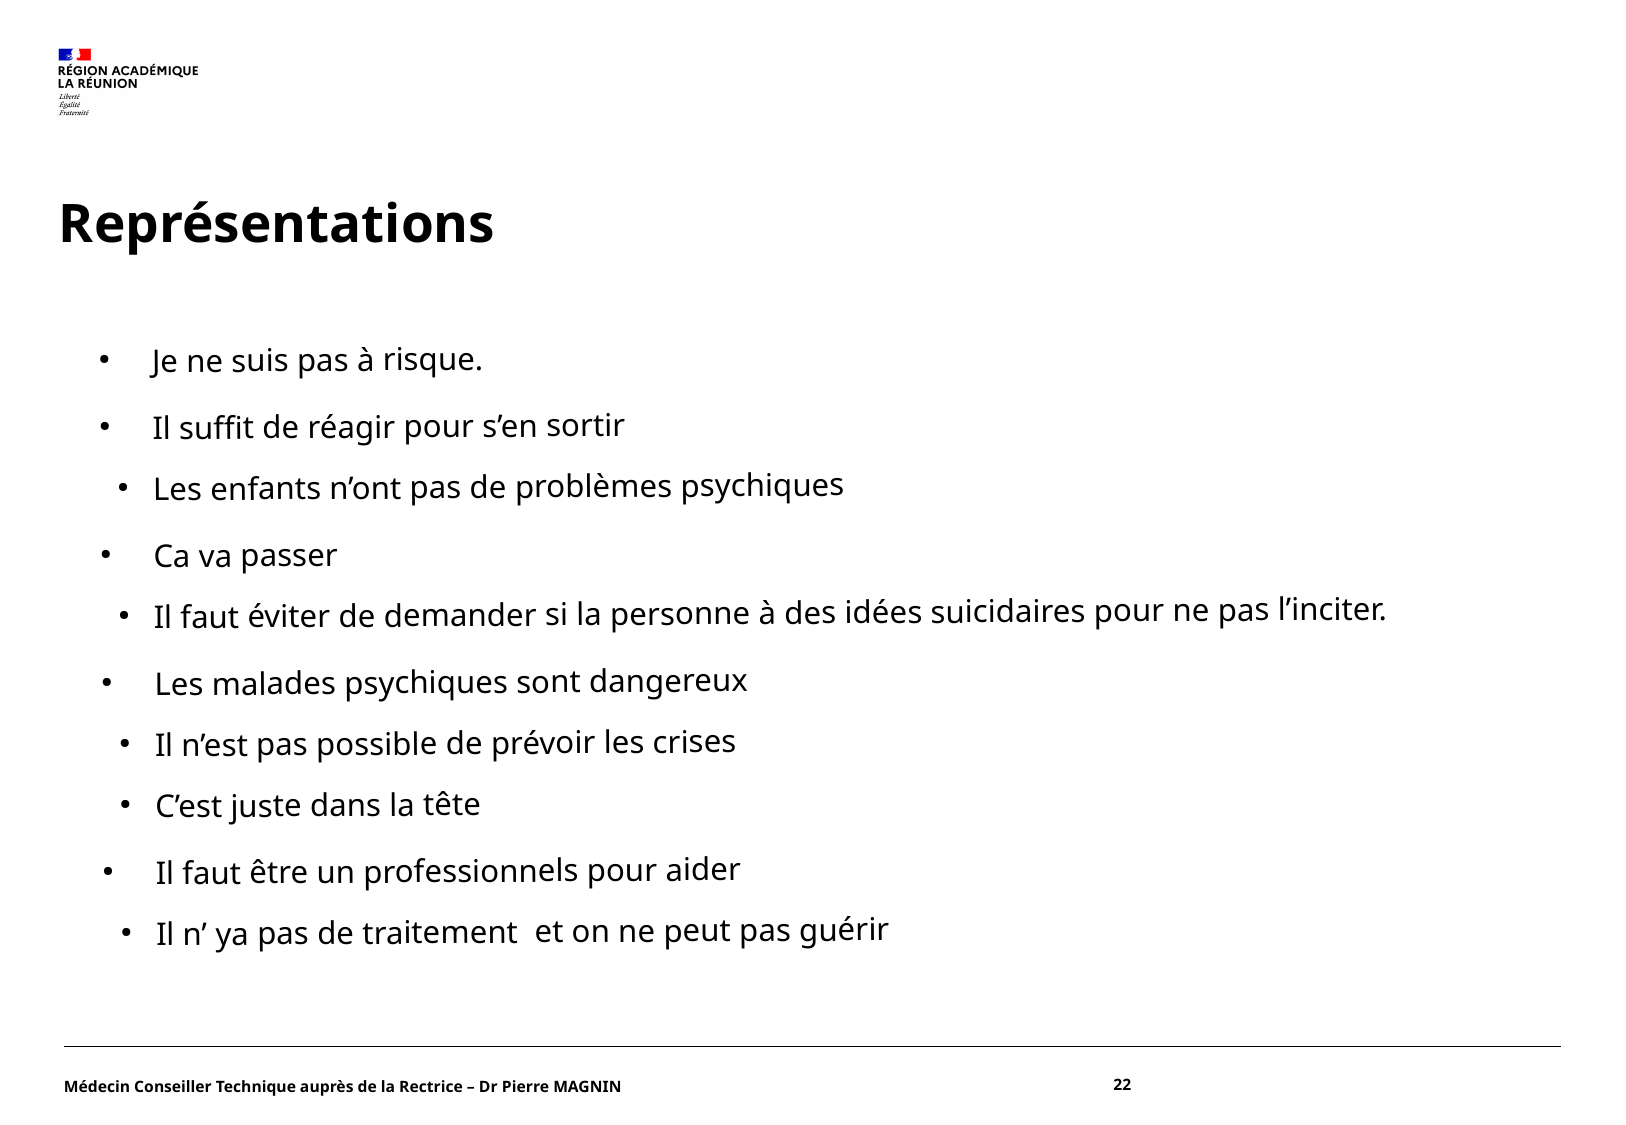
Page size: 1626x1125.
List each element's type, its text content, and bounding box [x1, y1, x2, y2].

title Représentations [59, 196, 1557, 272]
list Je ne suis pas à risque. Il suffit de réagir pour s’en sortir Les enfants n’ont pas de problèmes psychiques Ca va passer Il faut éviter de demander si la personne à des idées suicidaires pour ne pas l’inciter. Les malades psychiques sont dangereux Il n’est pas possible de prévoir les crises C’est juste dans la tête Il faut être un professionnels pour aider Il n’ ya pas de traitement et on ne peut pas guérir [80, 264, 1560, 1027]
picture [47, 37, 211, 127]
text_box 33 [1114, 1046, 1354, 1125]
text_box Médecin Conseiller Technique auprès de la Rectrice – Dr Pierre MAGNIN [64, 1046, 1114, 1125]
